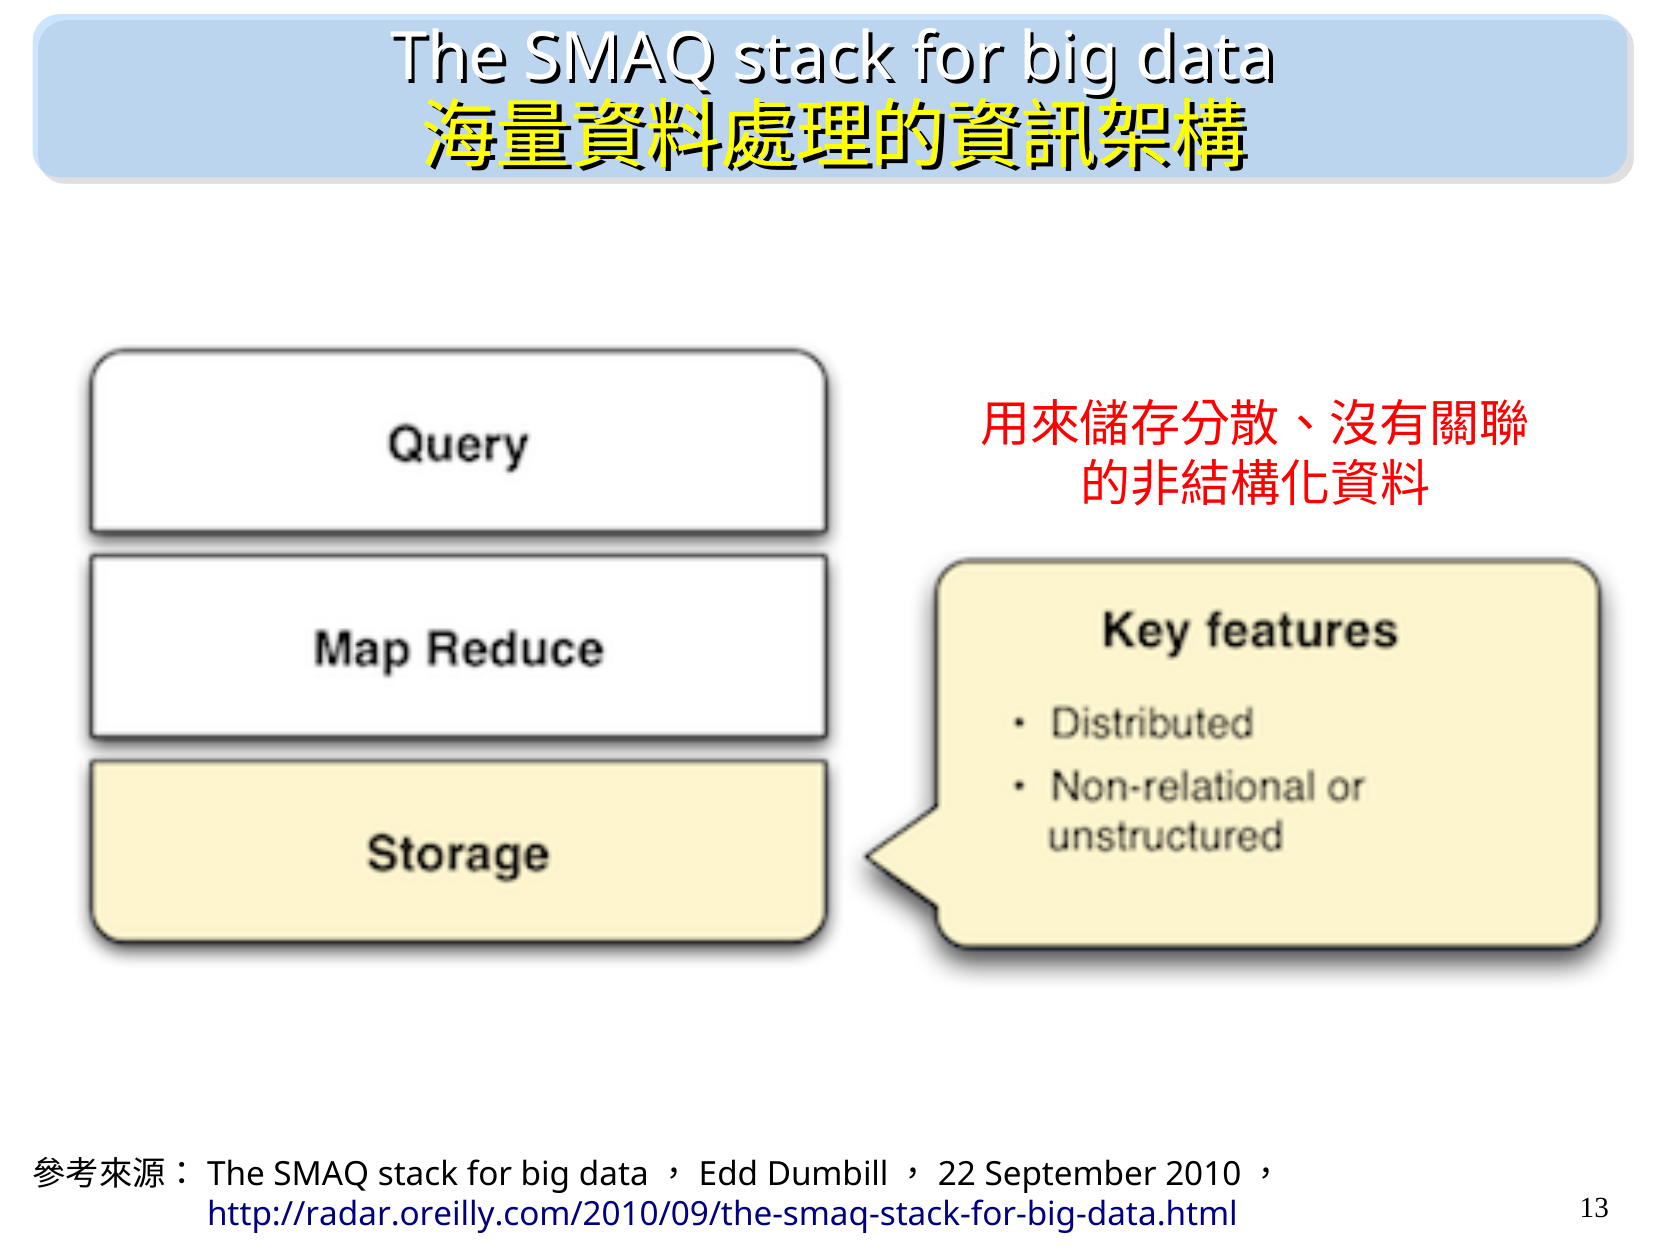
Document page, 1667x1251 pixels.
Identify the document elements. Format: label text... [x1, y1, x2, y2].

text_box 參考來源：The SMAQ stack for big data，Edd Dumbill，22 September 2010， http://radar.oreilly.com/2010/09/the-smaq-stack-for-big-data.html [18, 1145, 1596, 1240]
picture [29, 295, 1667, 1034]
title The SMAQ stack for big data 海量資料處理的資訊架構 [125, 19, 1542, 178]
text_box 用來儲存分散、沒有關聯的非結構化資料 [944, 383, 1565, 519]
text_box [32, 14, 1628, 178]
